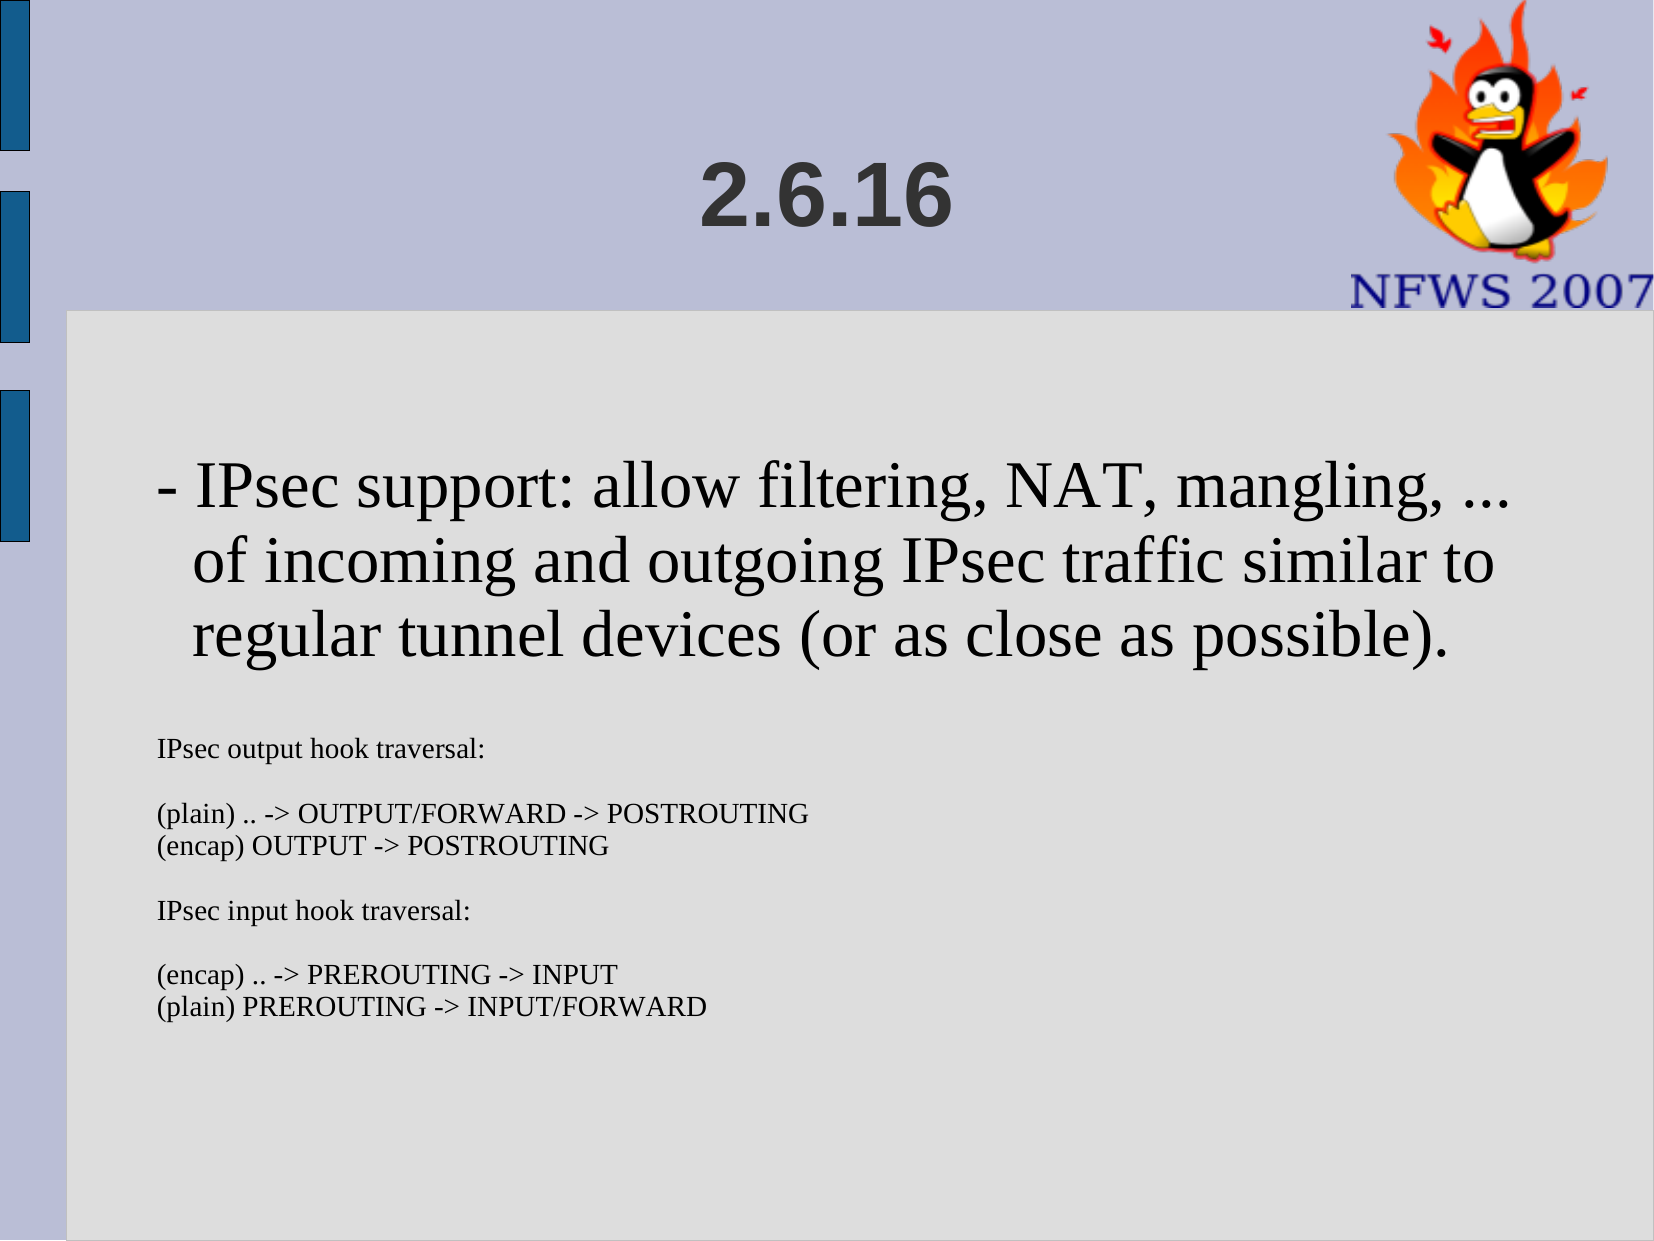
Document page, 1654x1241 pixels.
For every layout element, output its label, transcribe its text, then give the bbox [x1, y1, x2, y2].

title 2.6.16 [121, 98, 1351, 291]
picture [1351, 0, 1654, 308]
subtitle - IPsec support: allow filtering, NAT, mangling, ... of incoming and outgoing IPsec traffic similar to regular tunnel devices (or as close as possible). IPsec output hook traversal: (plain) .. -> OUTPUT/FORWARD -> POSTROUTING (encap) OUTPUT -> POSTROUTING IPsec input hook traversal: (encap) .. -> PREROUTING -> INPUT (plain) PREROUTING -> INPUT/FORWARD [121, 352, 1534, 1120]
